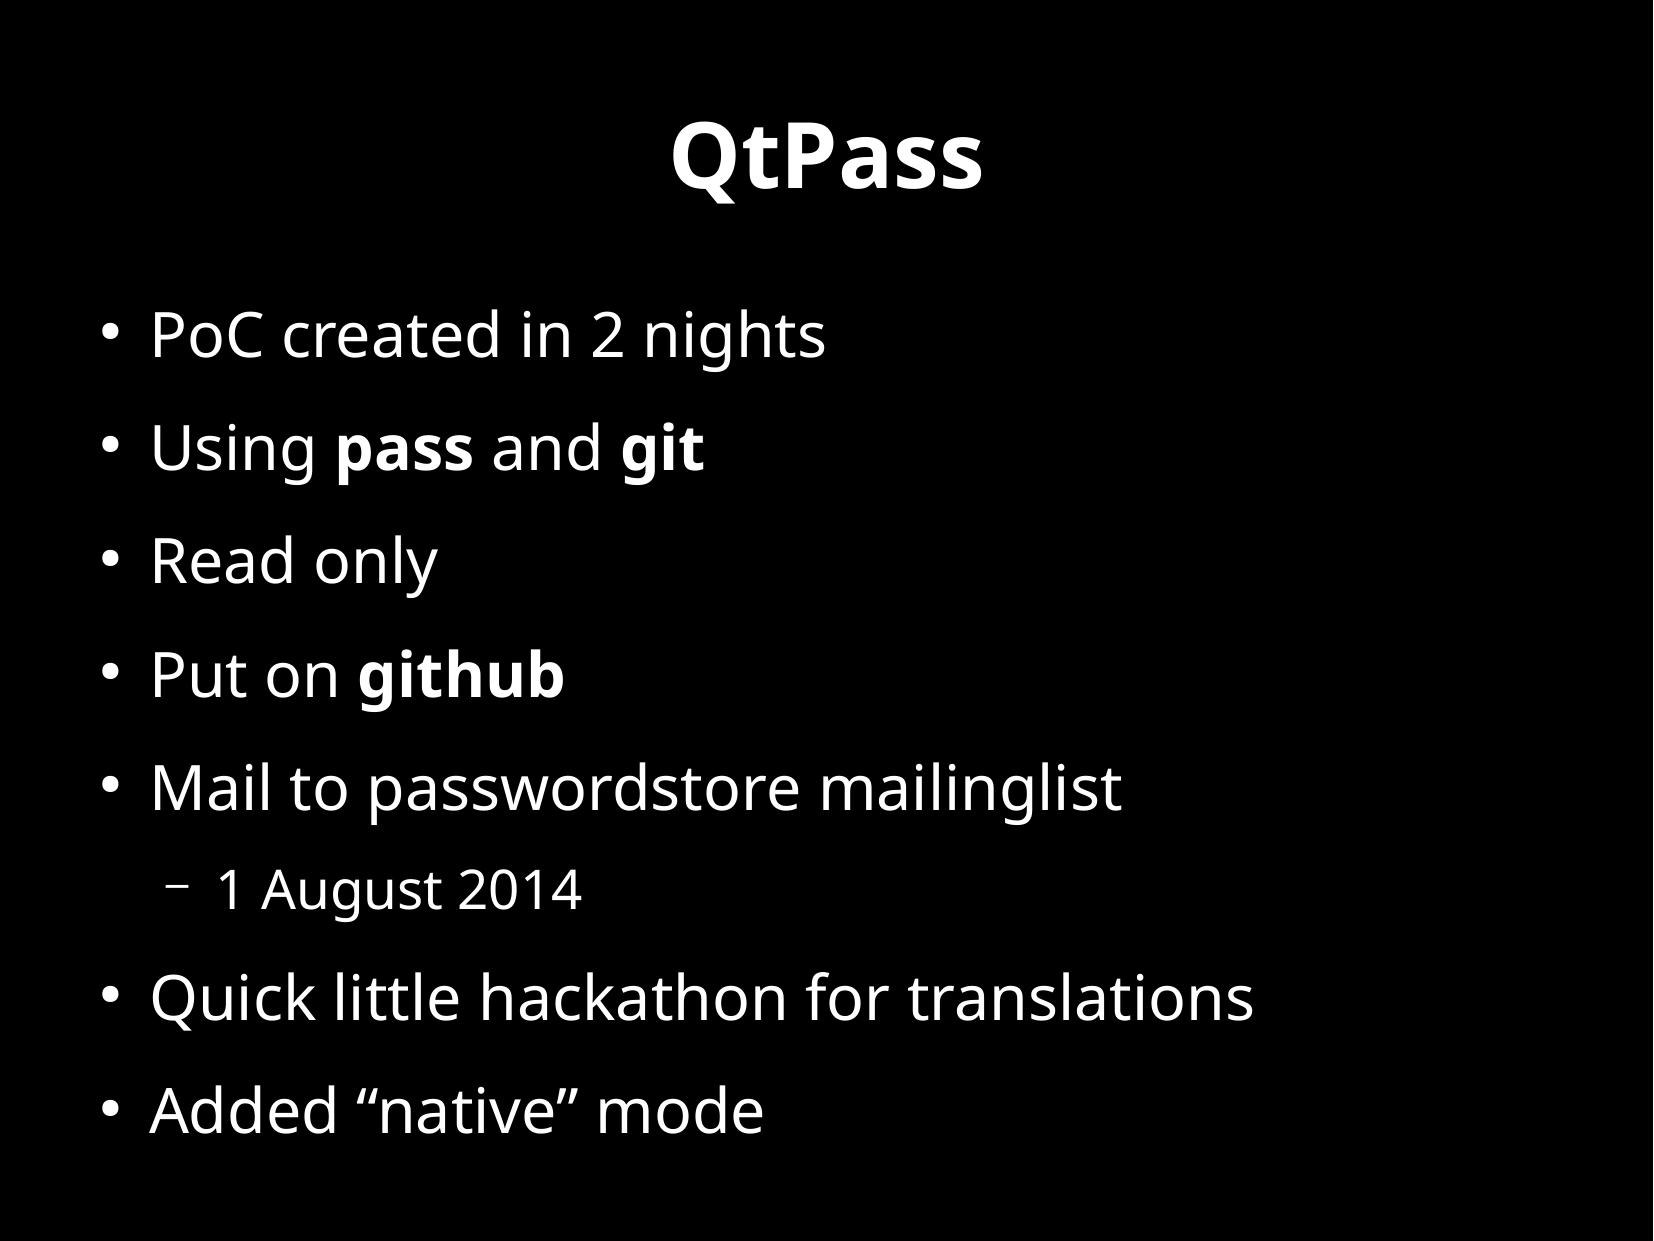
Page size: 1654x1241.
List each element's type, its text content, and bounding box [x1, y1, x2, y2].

list PoC created in 2 nights Using pass and git Read only Put on github Mail to passwordstore mailinglist 1 August 2014 Quick little hackathon for translations Added “native” mode [82, 290, 1571, 1156]
title QtPass [82, 49, 1571, 257]
